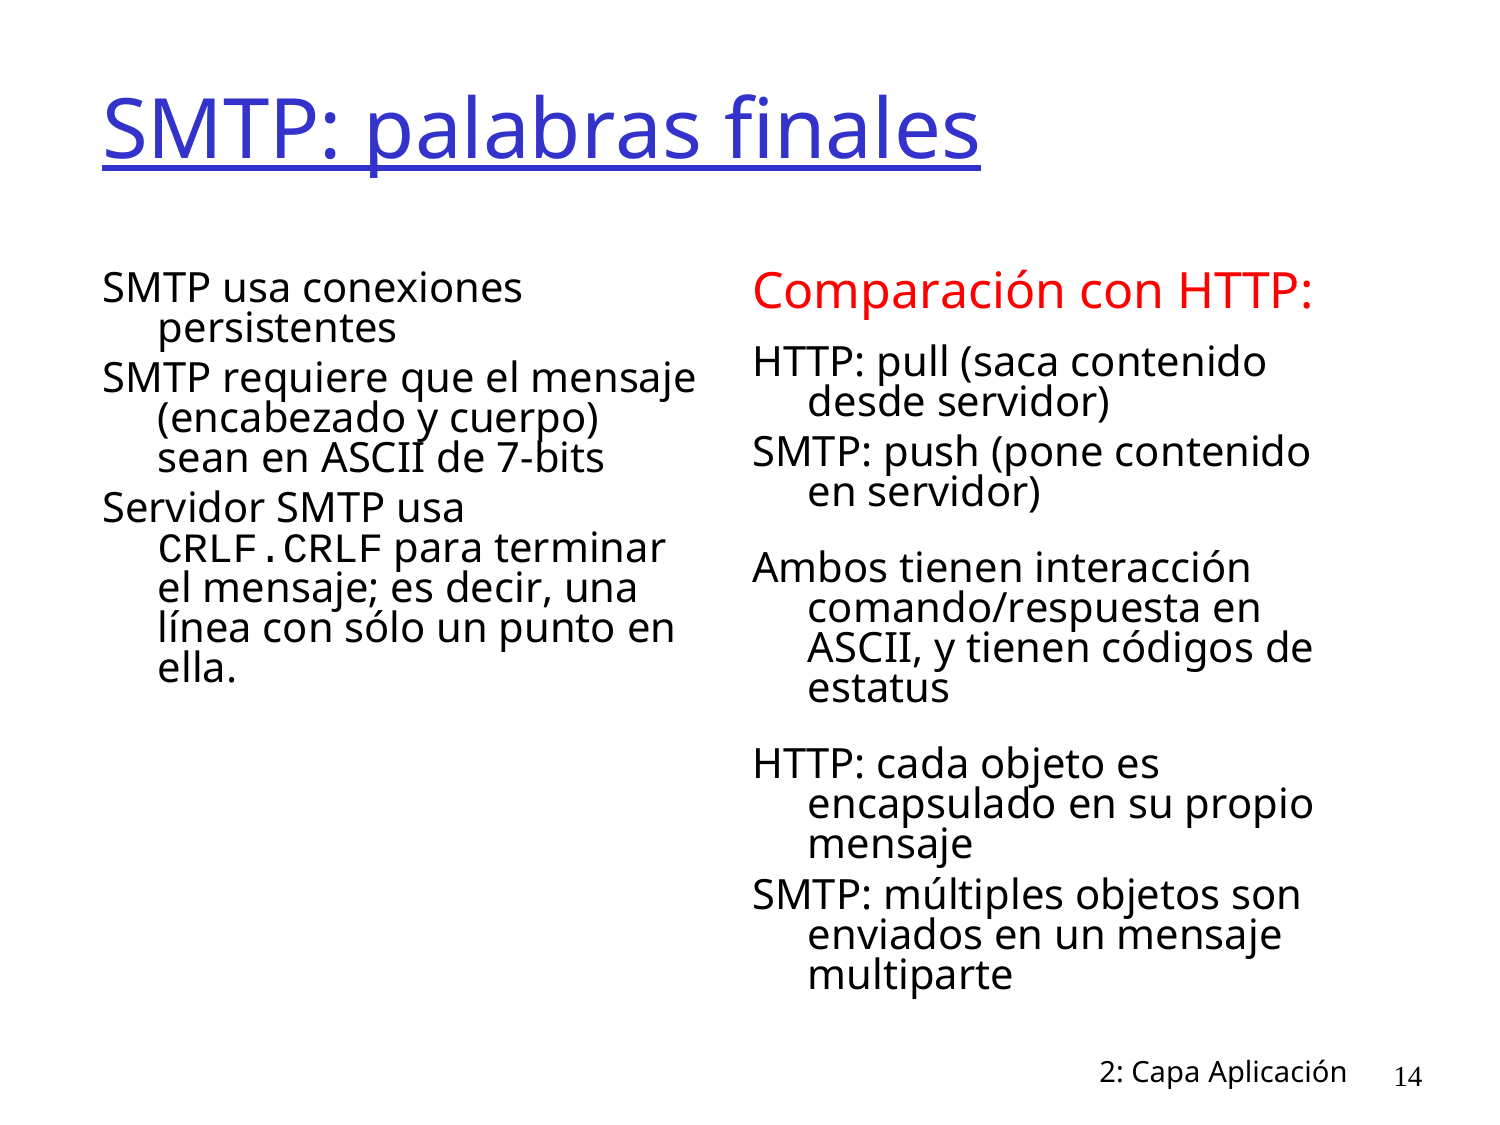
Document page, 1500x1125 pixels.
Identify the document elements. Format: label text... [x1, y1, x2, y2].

text_box Comparación con HTTP: HTTP: pull (saca contenido desde servidor)‏ SMTP: push (pone contenido en servidor)‏ Ambos tienen interacción comando/respuesta en ASCII, y tienen códigos de estatus HTTP: cada objeto es encapsulado en su propio mensaje SMTP: múltiples objetos son enviados en un mensaje multiparte [737, 262, 1363, 1026]
text_box SMTP usa conexiones persistentes SMTP requiere que el mensaje (encabezado y cuerpo) sean en ASCII de 7-bits Servidor SMTP usa CRLF.CRLF para terminar el mensaje; es decir, una línea con sólo un punto en ella. [87, 262, 713, 1026]
text_box SMTP: palabras finales [87, 37, 1363, 225]
